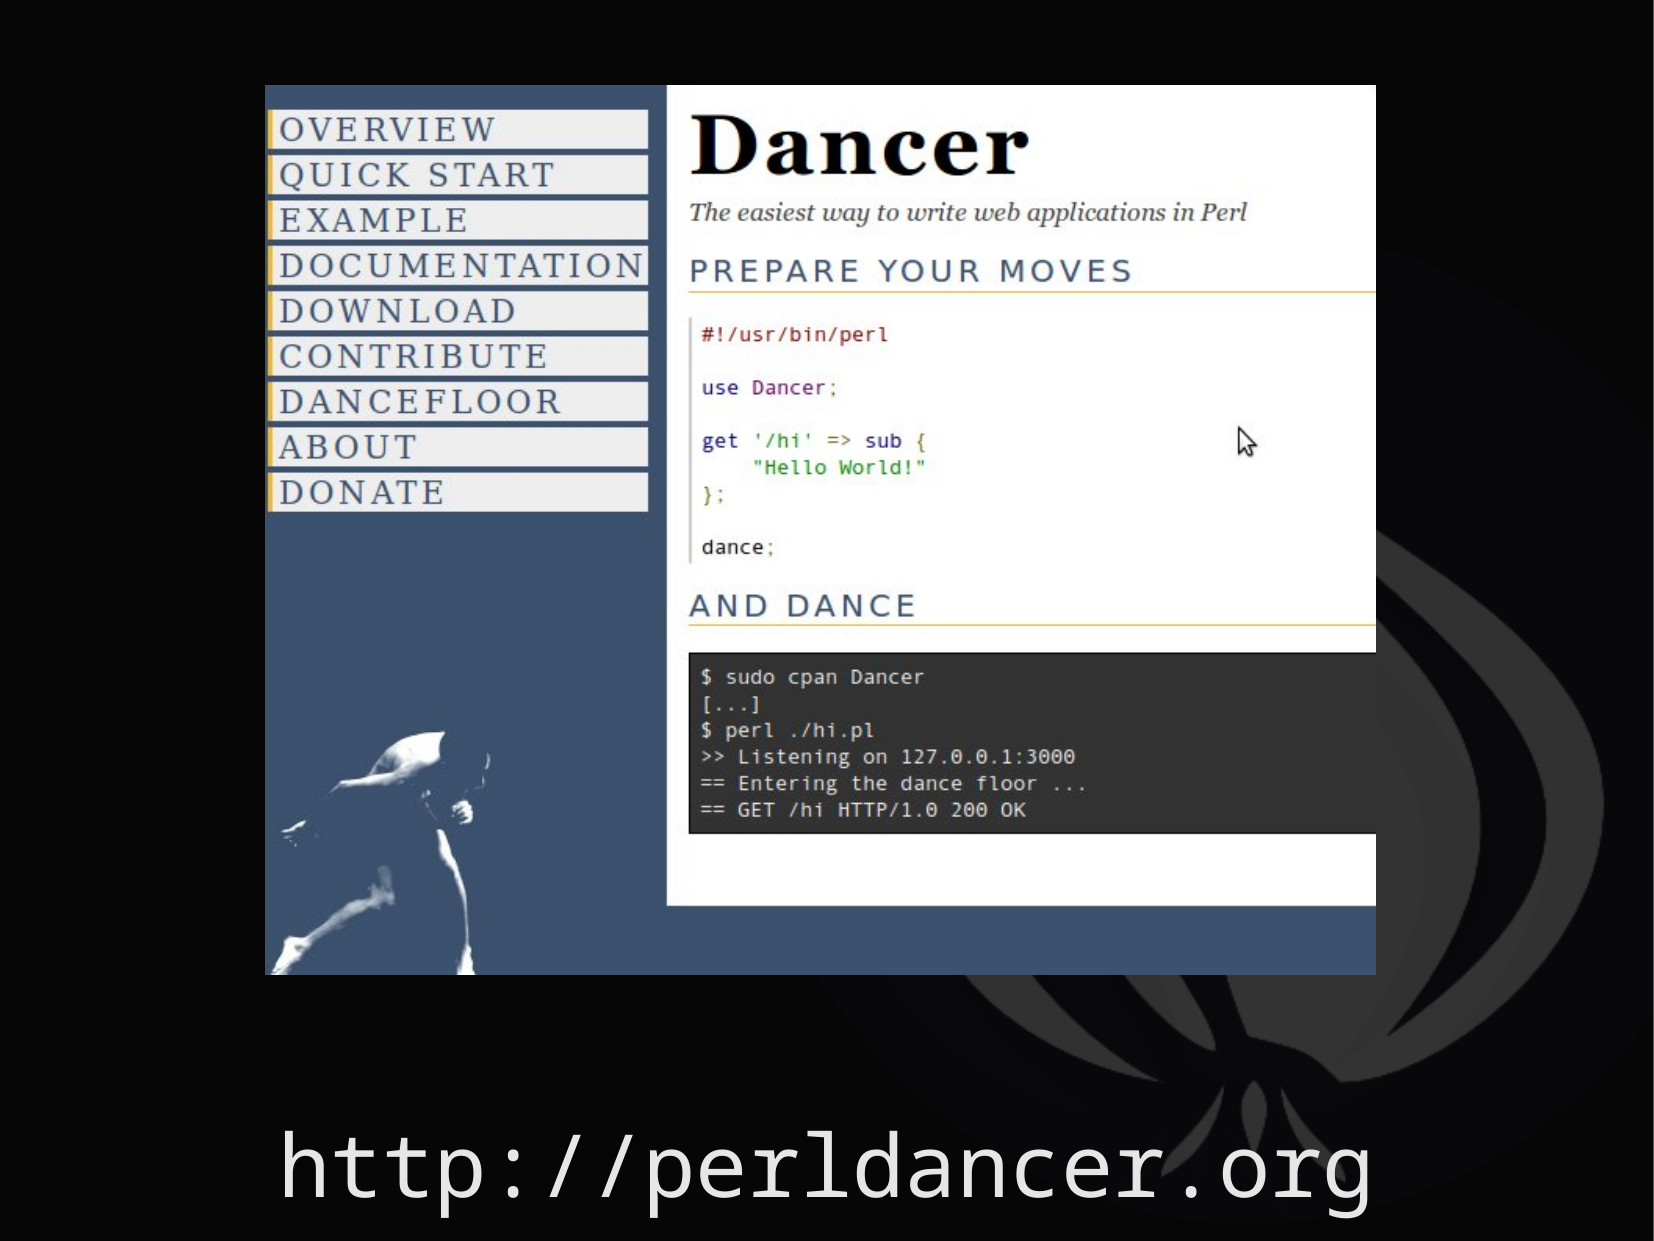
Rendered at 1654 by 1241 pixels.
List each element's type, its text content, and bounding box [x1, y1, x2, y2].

list http://perldancer.org [82, 59, 1571, 1241]
picture [265, 85, 1376, 975]
picture [0, 0, 1654, 1241]
